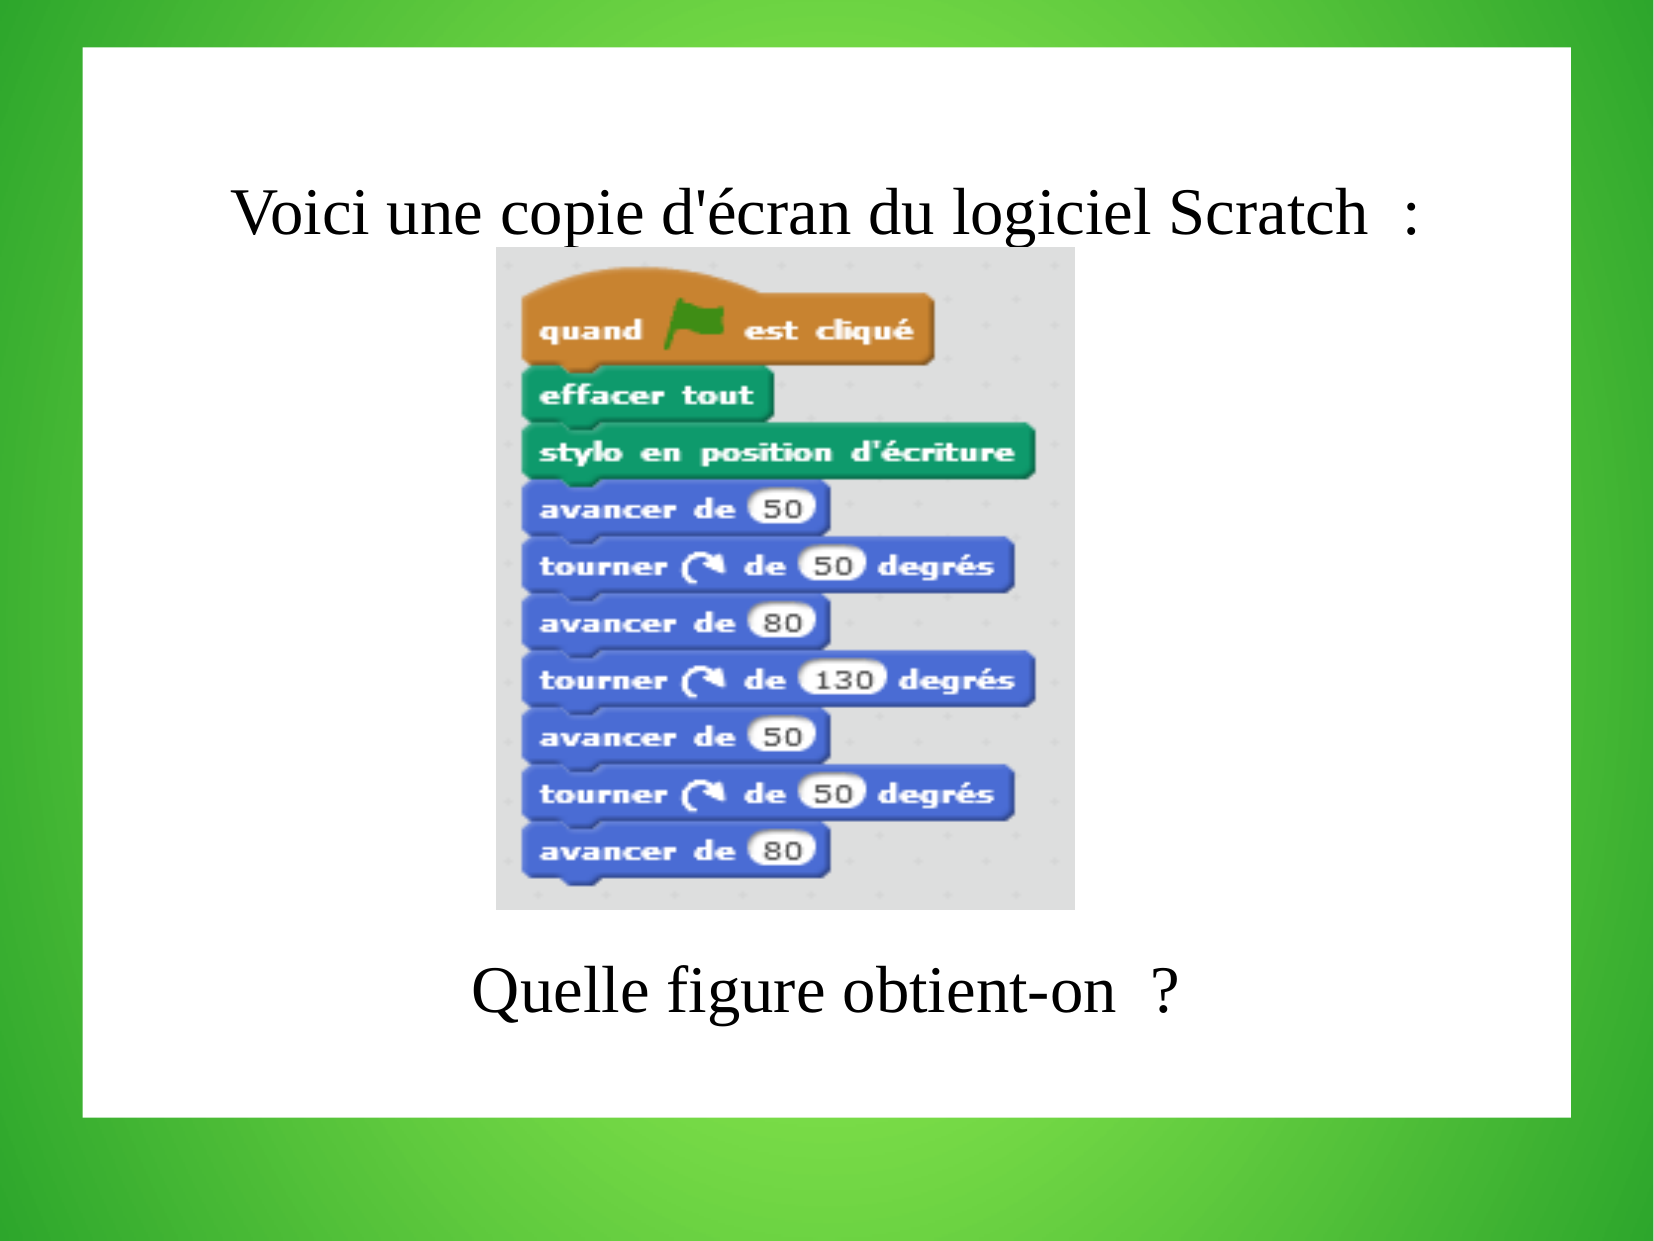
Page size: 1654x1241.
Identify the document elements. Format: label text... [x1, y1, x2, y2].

subtitle Voici une copie d'écran du logiciel Scratch : Quelle figure obtient-on ? [82, 47, 1571, 1118]
picture [0, 0, 1654, 1241]
